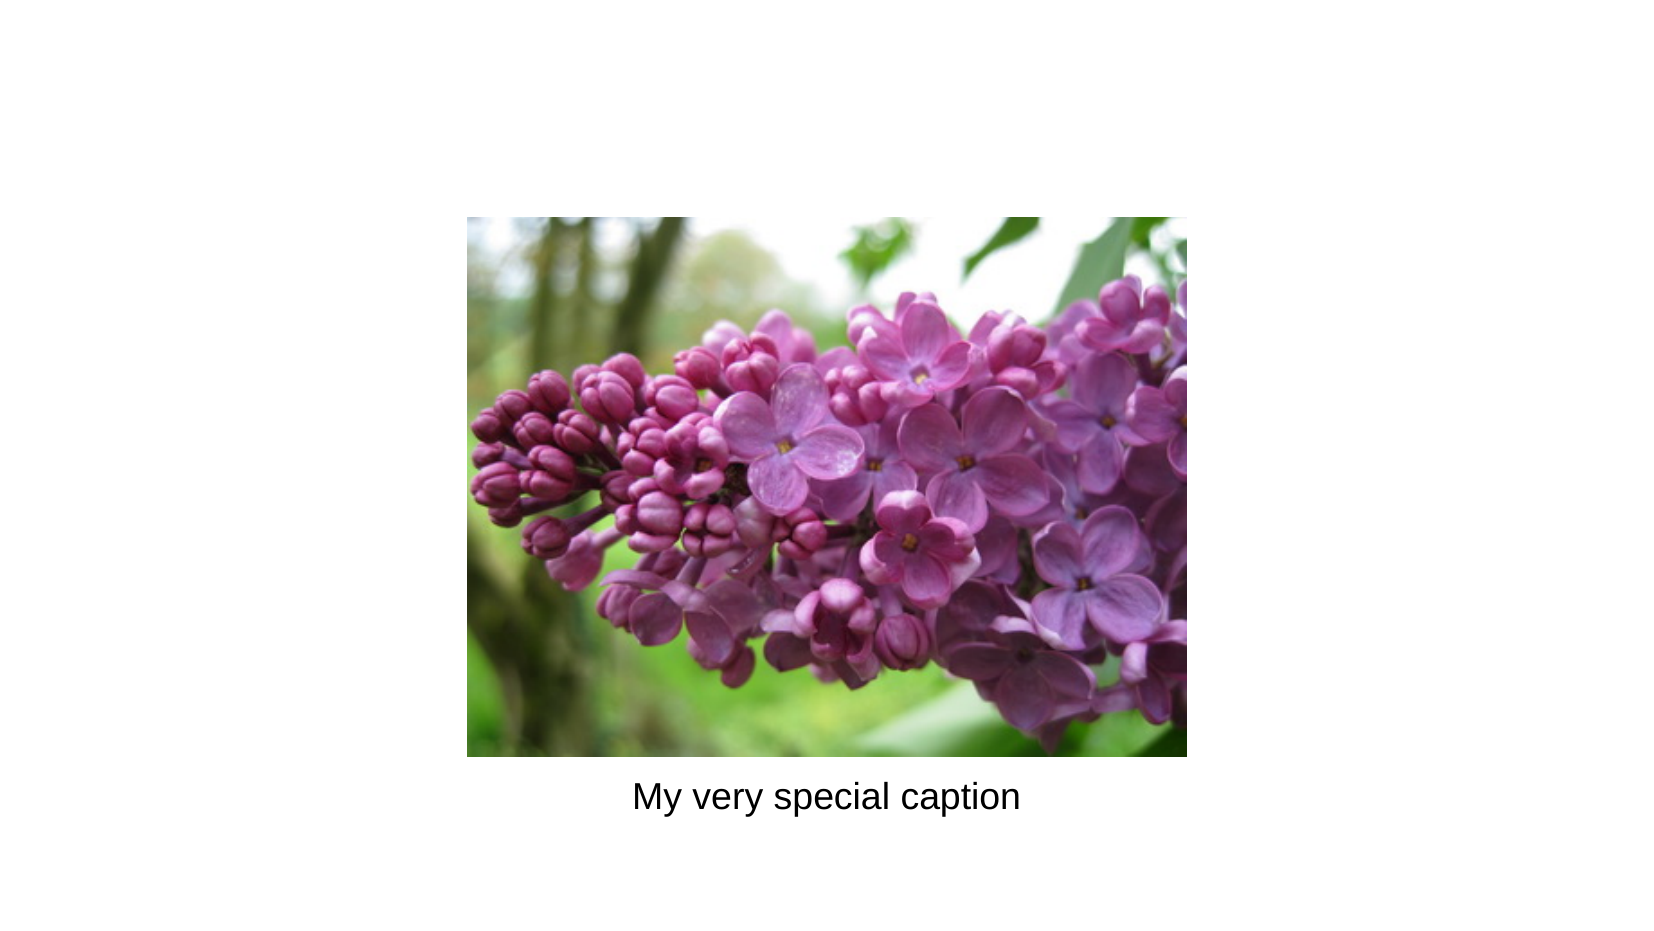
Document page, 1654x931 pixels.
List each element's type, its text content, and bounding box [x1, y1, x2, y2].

picture [467, 217, 1187, 758]
text_box My very special caption [605, 767, 1049, 827]
